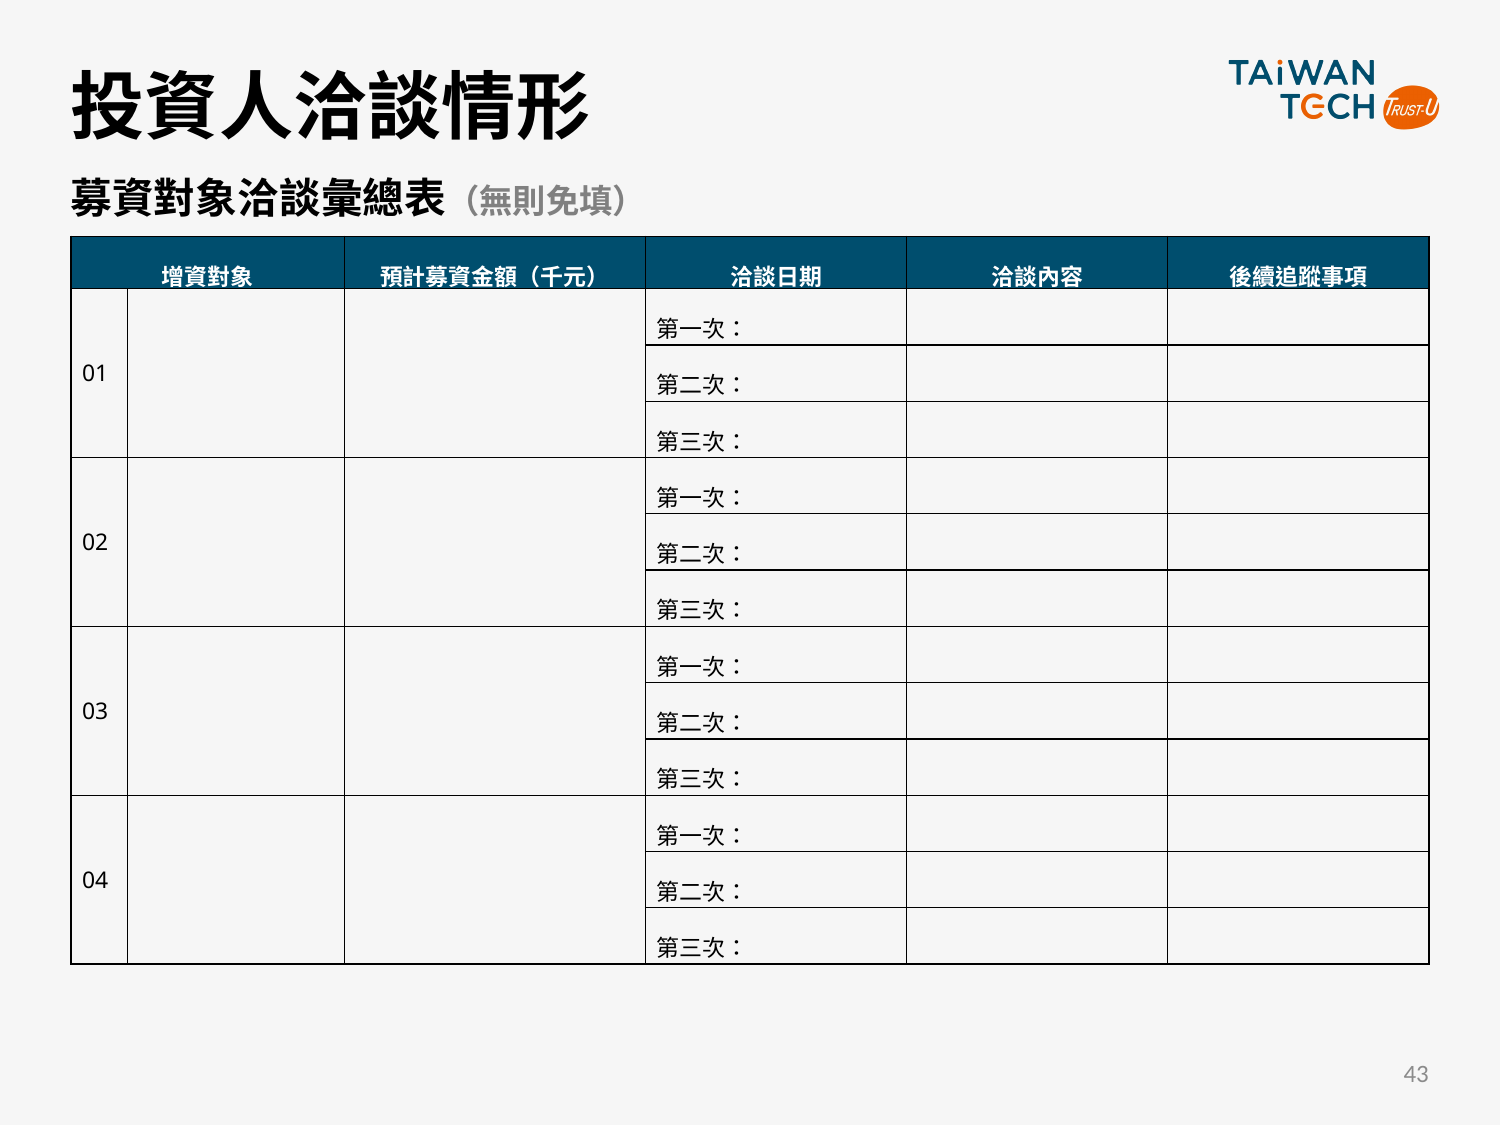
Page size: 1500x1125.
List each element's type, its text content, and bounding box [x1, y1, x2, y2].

table_header 洽談內容 [907, 237, 1167, 288]
table_cell [345, 458, 645, 626]
table_cell [1168, 402, 1428, 457]
table_cell [128, 458, 344, 626]
table_cell [128, 796, 344, 963]
table_cell [345, 796, 645, 963]
table_cell [345, 627, 645, 795]
table_cell 第三次： [646, 571, 906, 626]
table_header 洽談日期 [646, 237, 906, 288]
table_cell 第三次： [646, 908, 906, 963]
table_cell [1168, 346, 1428, 401]
text_box 募資對象洽談彙總表（無則免填） [55, 164, 878, 230]
table_cell [1168, 458, 1428, 513]
table_cell [907, 852, 1167, 907]
table_cell [907, 346, 1167, 401]
table_cell [1168, 908, 1428, 963]
table_cell [345, 289, 645, 457]
table_cell [907, 683, 1167, 738]
table_cell 第一次： [646, 458, 906, 513]
table_cell 01 [72, 289, 127, 457]
table_cell 第二次： [646, 346, 906, 401]
table_cell [907, 514, 1167, 569]
table_cell 第二次： [646, 683, 906, 738]
table_cell [1168, 852, 1428, 907]
table_cell [1168, 514, 1428, 569]
table_cell 第一次： [646, 796, 906, 851]
table_cell [128, 627, 344, 795]
table_cell [1168, 740, 1428, 795]
table_cell [128, 289, 344, 457]
table_cell [907, 289, 1167, 344]
table_cell [907, 402, 1167, 457]
table_cell [907, 458, 1167, 513]
table_cell [907, 740, 1167, 795]
table_cell 第二次： [646, 852, 906, 907]
table_cell [907, 571, 1167, 626]
table_cell 03 [72, 627, 127, 795]
table_header 增資對象 [72, 237, 344, 288]
table_header 預計募資金額（千元） [345, 237, 645, 288]
table_cell 第三次： [646, 740, 906, 795]
table_cell [1168, 796, 1428, 851]
table_cell [1168, 683, 1428, 738]
table_cell [907, 908, 1167, 963]
table_cell [1168, 289, 1428, 344]
table_cell 第一次： [646, 627, 906, 682]
table_cell [1168, 627, 1428, 682]
table_cell 第二次： [646, 514, 906, 569]
table_cell 第三次： [646, 402, 906, 457]
table_cell 04 [72, 796, 127, 963]
slide_number <編號> [1106, 1042, 1445, 1103]
table_cell [907, 796, 1167, 851]
title 投資人洽談情形 [55, 33, 1444, 156]
table_cell [907, 627, 1167, 682]
table_cell [1168, 571, 1428, 626]
table_header 後續追蹤事項 [1168, 237, 1428, 288]
table_cell 第一次： [646, 289, 906, 344]
table_cell 02 [72, 458, 127, 626]
